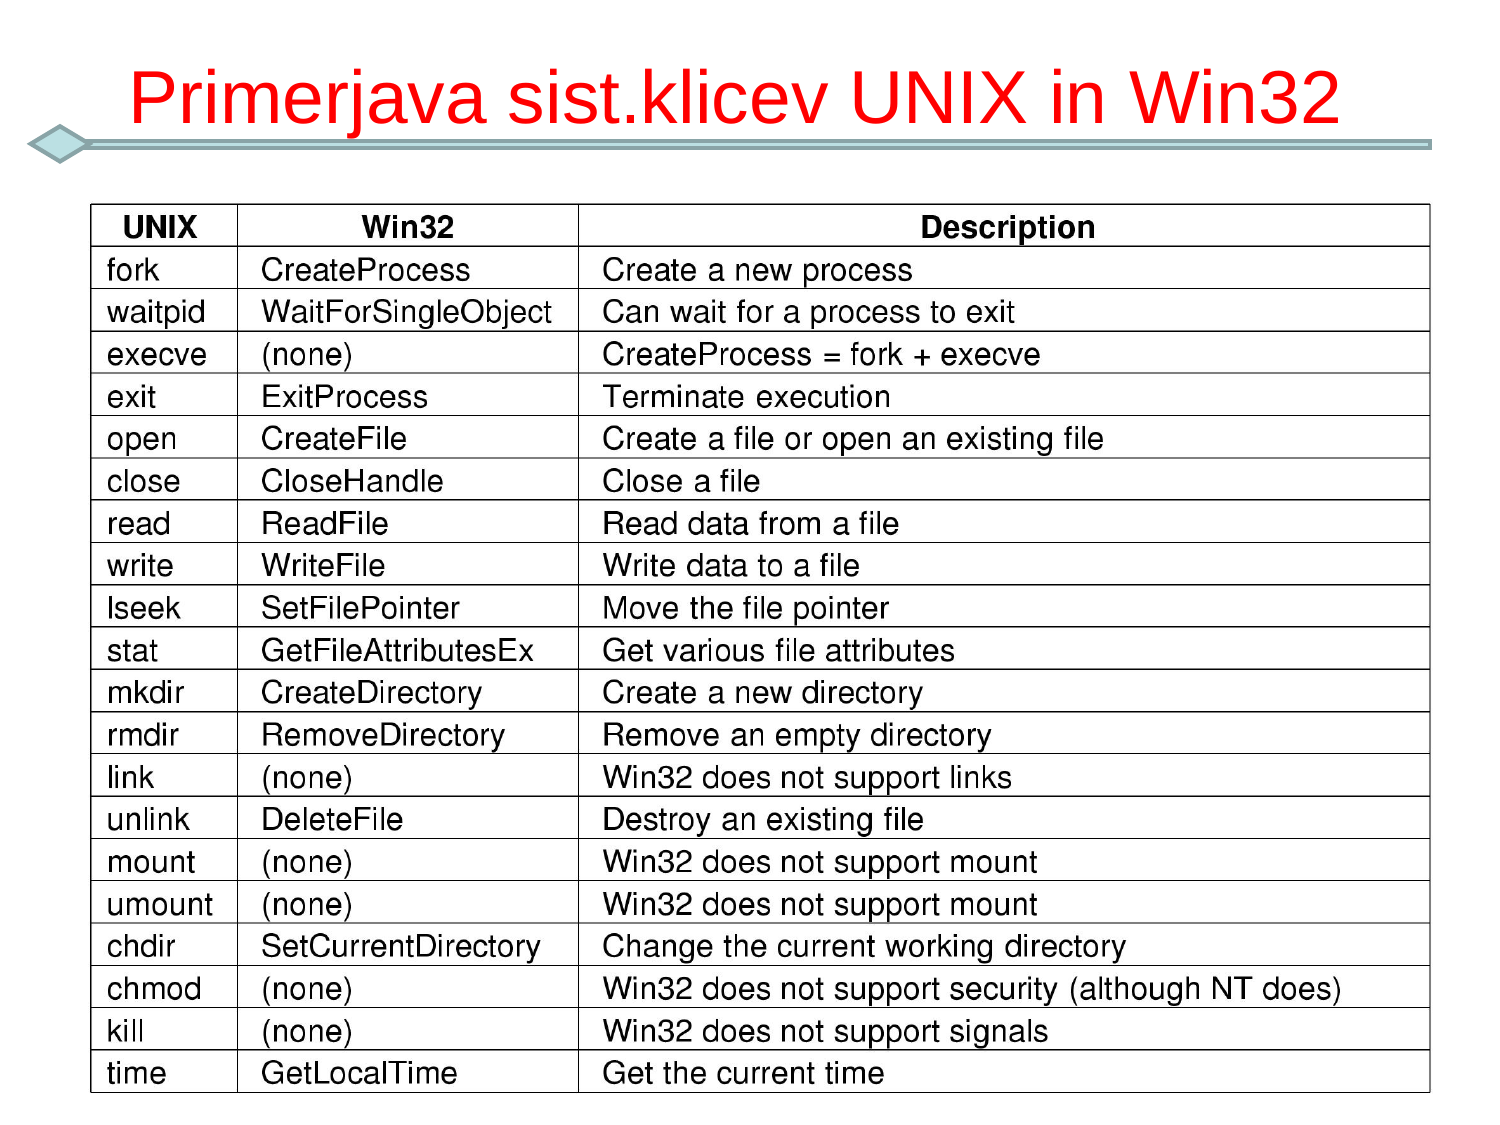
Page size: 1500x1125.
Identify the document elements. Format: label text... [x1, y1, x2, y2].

title Primerjava sist.klicev UNIX in Win32 [0, 0, 1471, 188]
text_box [88, 190, 1436, 1094]
